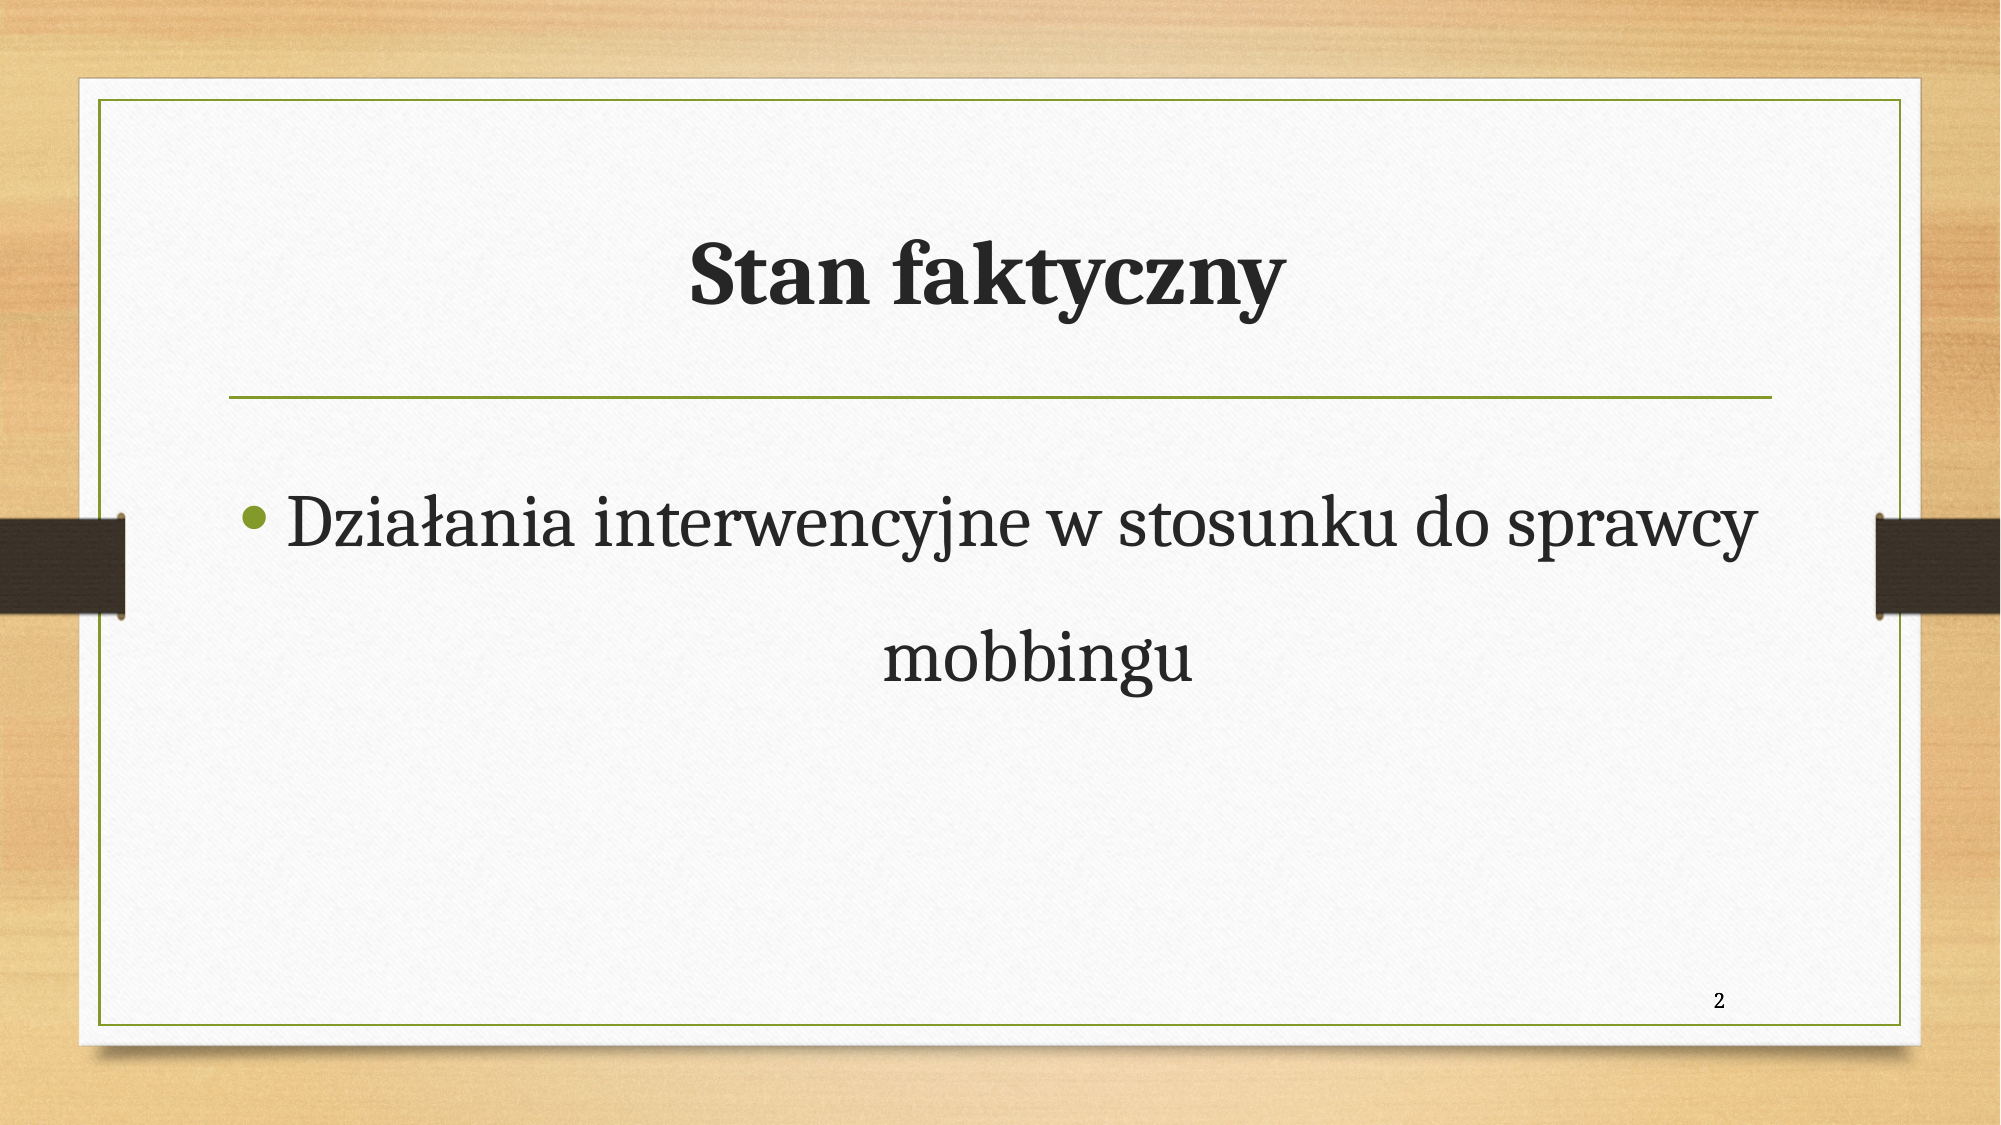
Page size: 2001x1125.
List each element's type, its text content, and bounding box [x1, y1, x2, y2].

text_box [1698, 979, 1788, 1026]
list Działania interwencyjne w stosunku do sprawcy mobbingu [212, 419, 1788, 964]
title Stan faktyczny [212, 161, 1788, 376]
